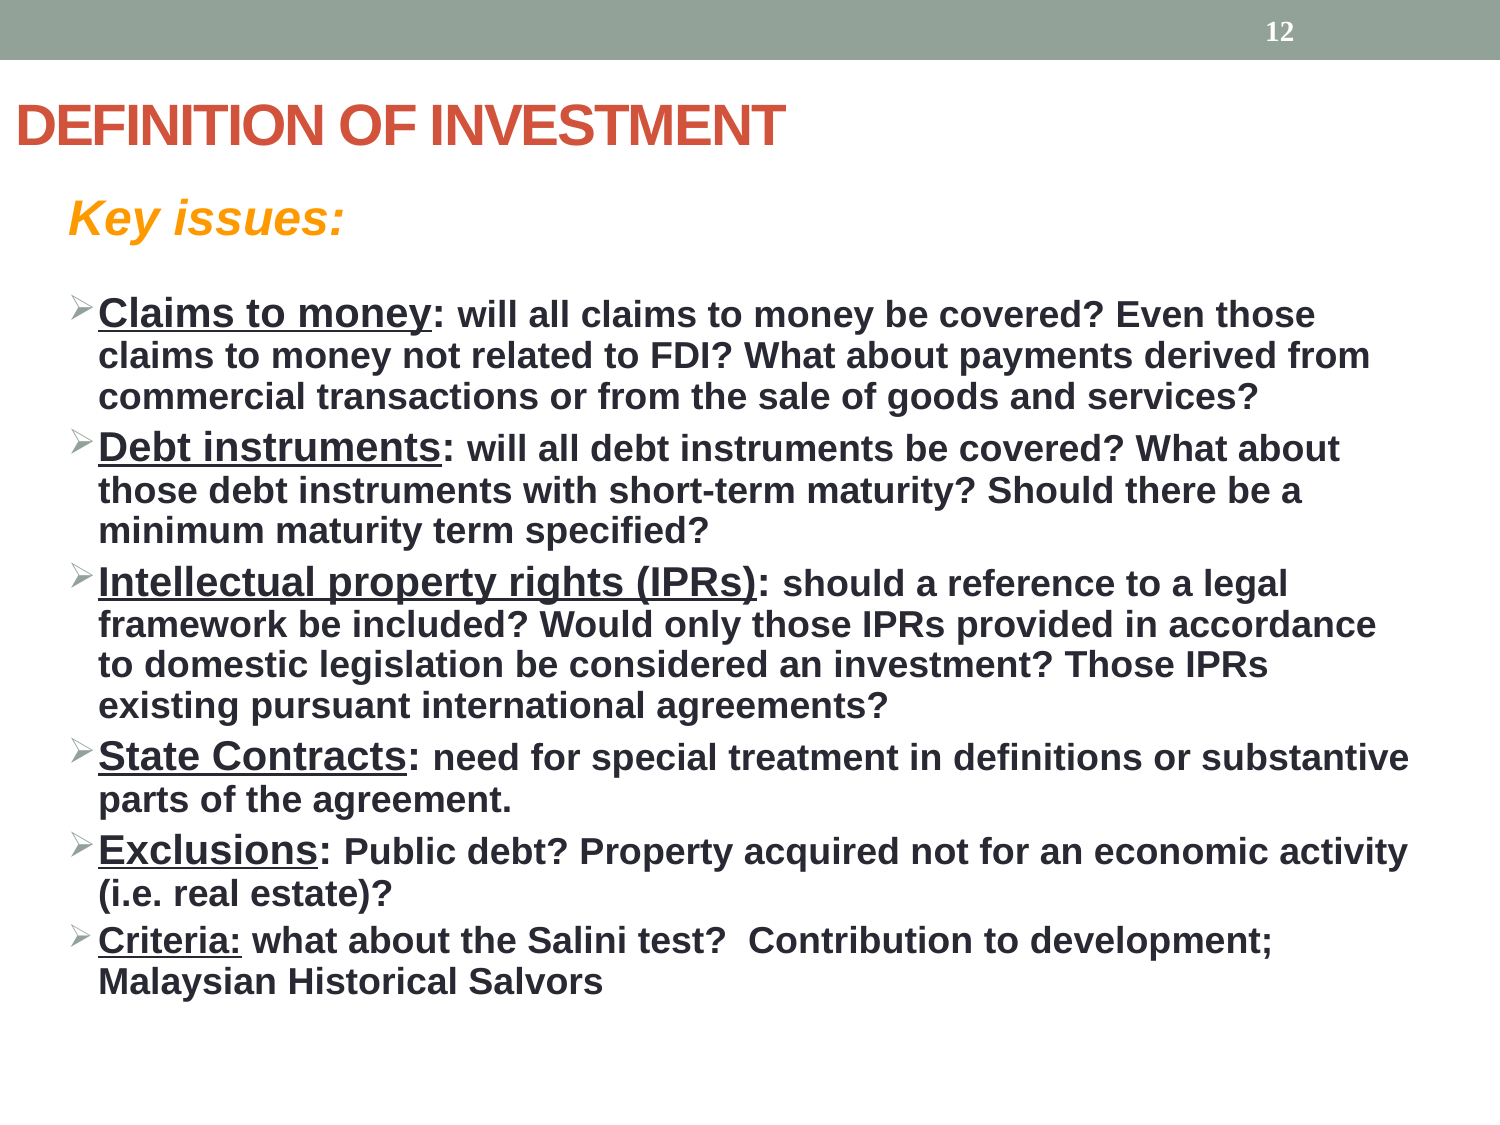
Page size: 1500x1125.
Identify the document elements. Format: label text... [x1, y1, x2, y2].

slide_number <編號> [1250, 3, 1425, 50]
list Key issues: Claims to money: will all claims to money be covered? Even those claims to money not related to FDI? What about payments derived from commercial transactions or from the sale of goods and services? Debt instruments: will all debt instruments be covered? What about those debt instruments with short-term maturity? Should there be a minimum maturity term specified? Intellectual property rights (IPRs): should a reference to a legal framework be included? Would only those IPRs provided in accordance to domestic legislation be considered an investment? Those IPRs existing pursuant international agreements? State Contracts: need for special treatment in definitions or substantive parts of the agreement. Exclusions: Public debt? Property acquired not for an economic activity (i.e. real estate)? Criteria: what about the Salini test? Contribution to development; Malaysian Historical Salvors [53, 184, 1436, 1073]
title DEFINITION OF INVESTMENT [0, 50, 1500, 175]
